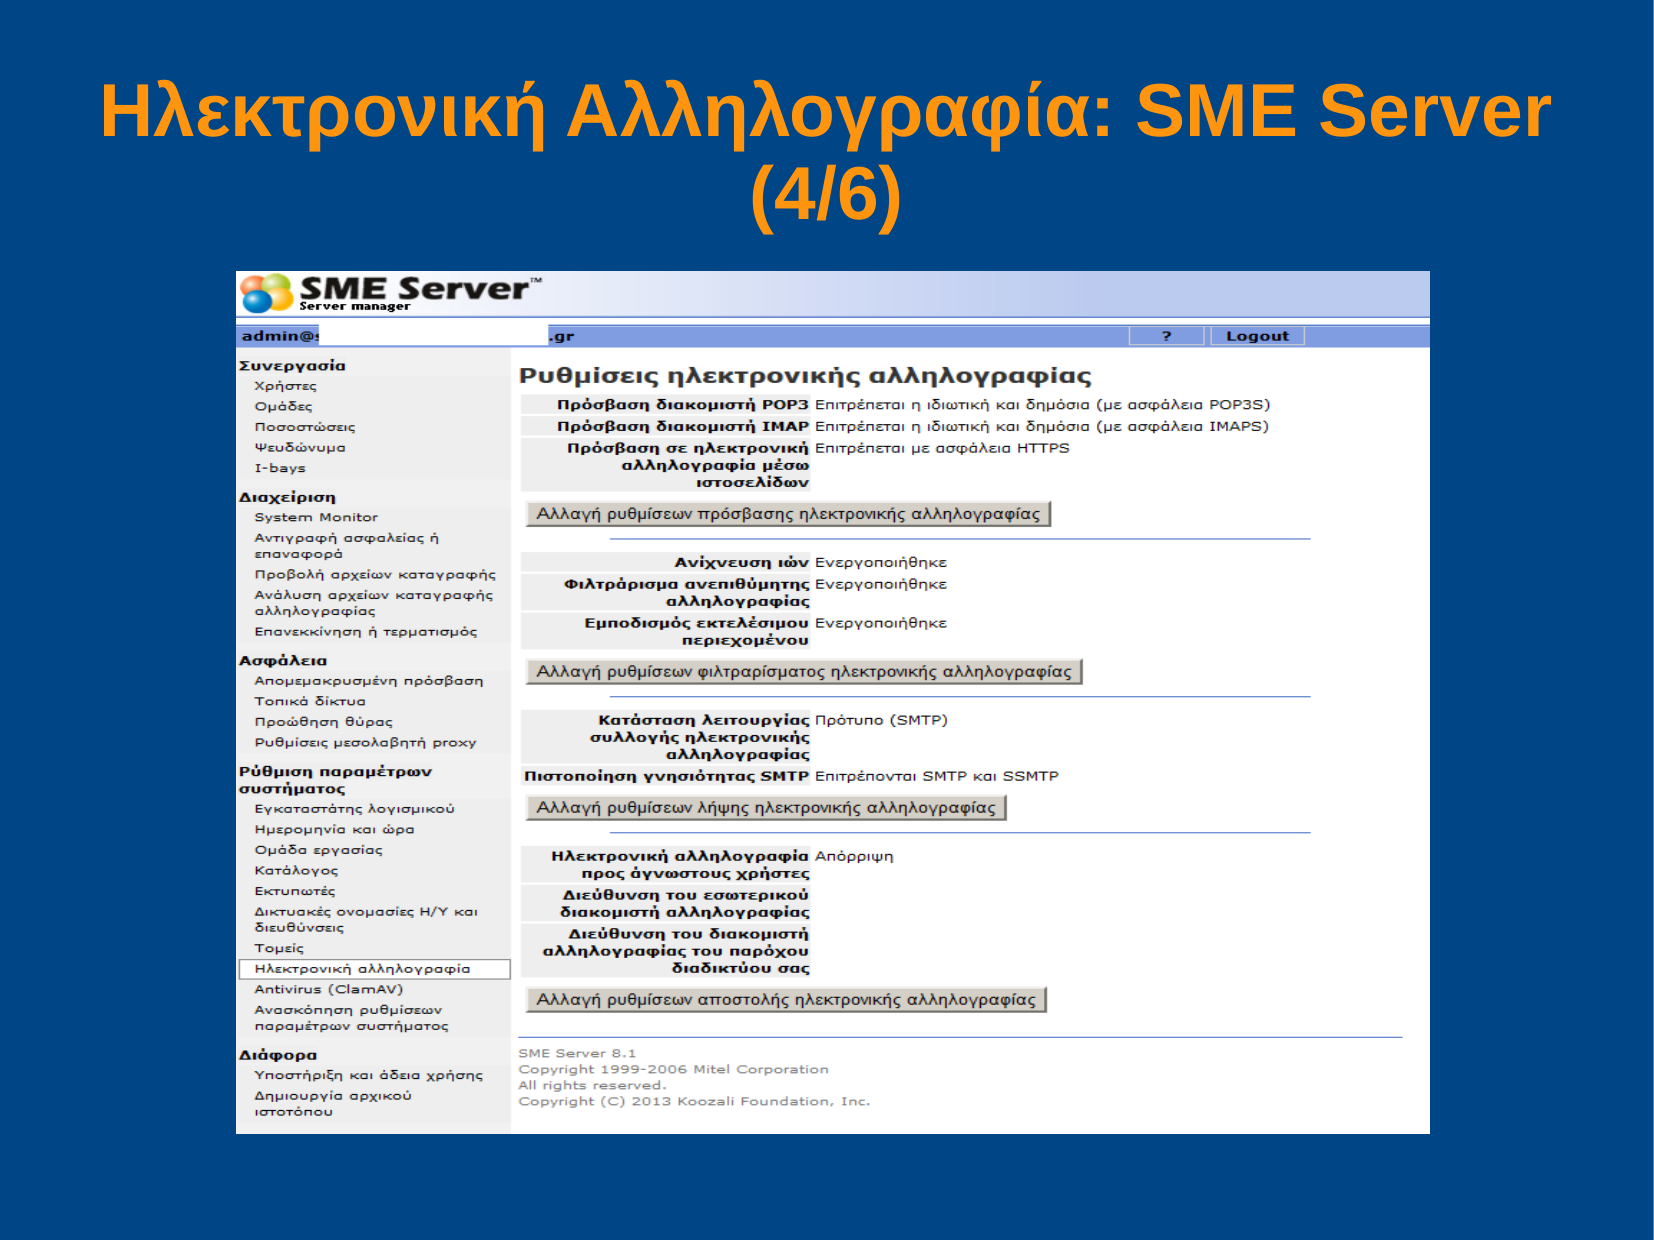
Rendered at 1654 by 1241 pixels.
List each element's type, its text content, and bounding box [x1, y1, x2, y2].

picture [236, 271, 1430, 1134]
text_box Ηλεκτρονική Αλληλογραφία: SME Server (4/6) [82, 47, 1571, 253]
